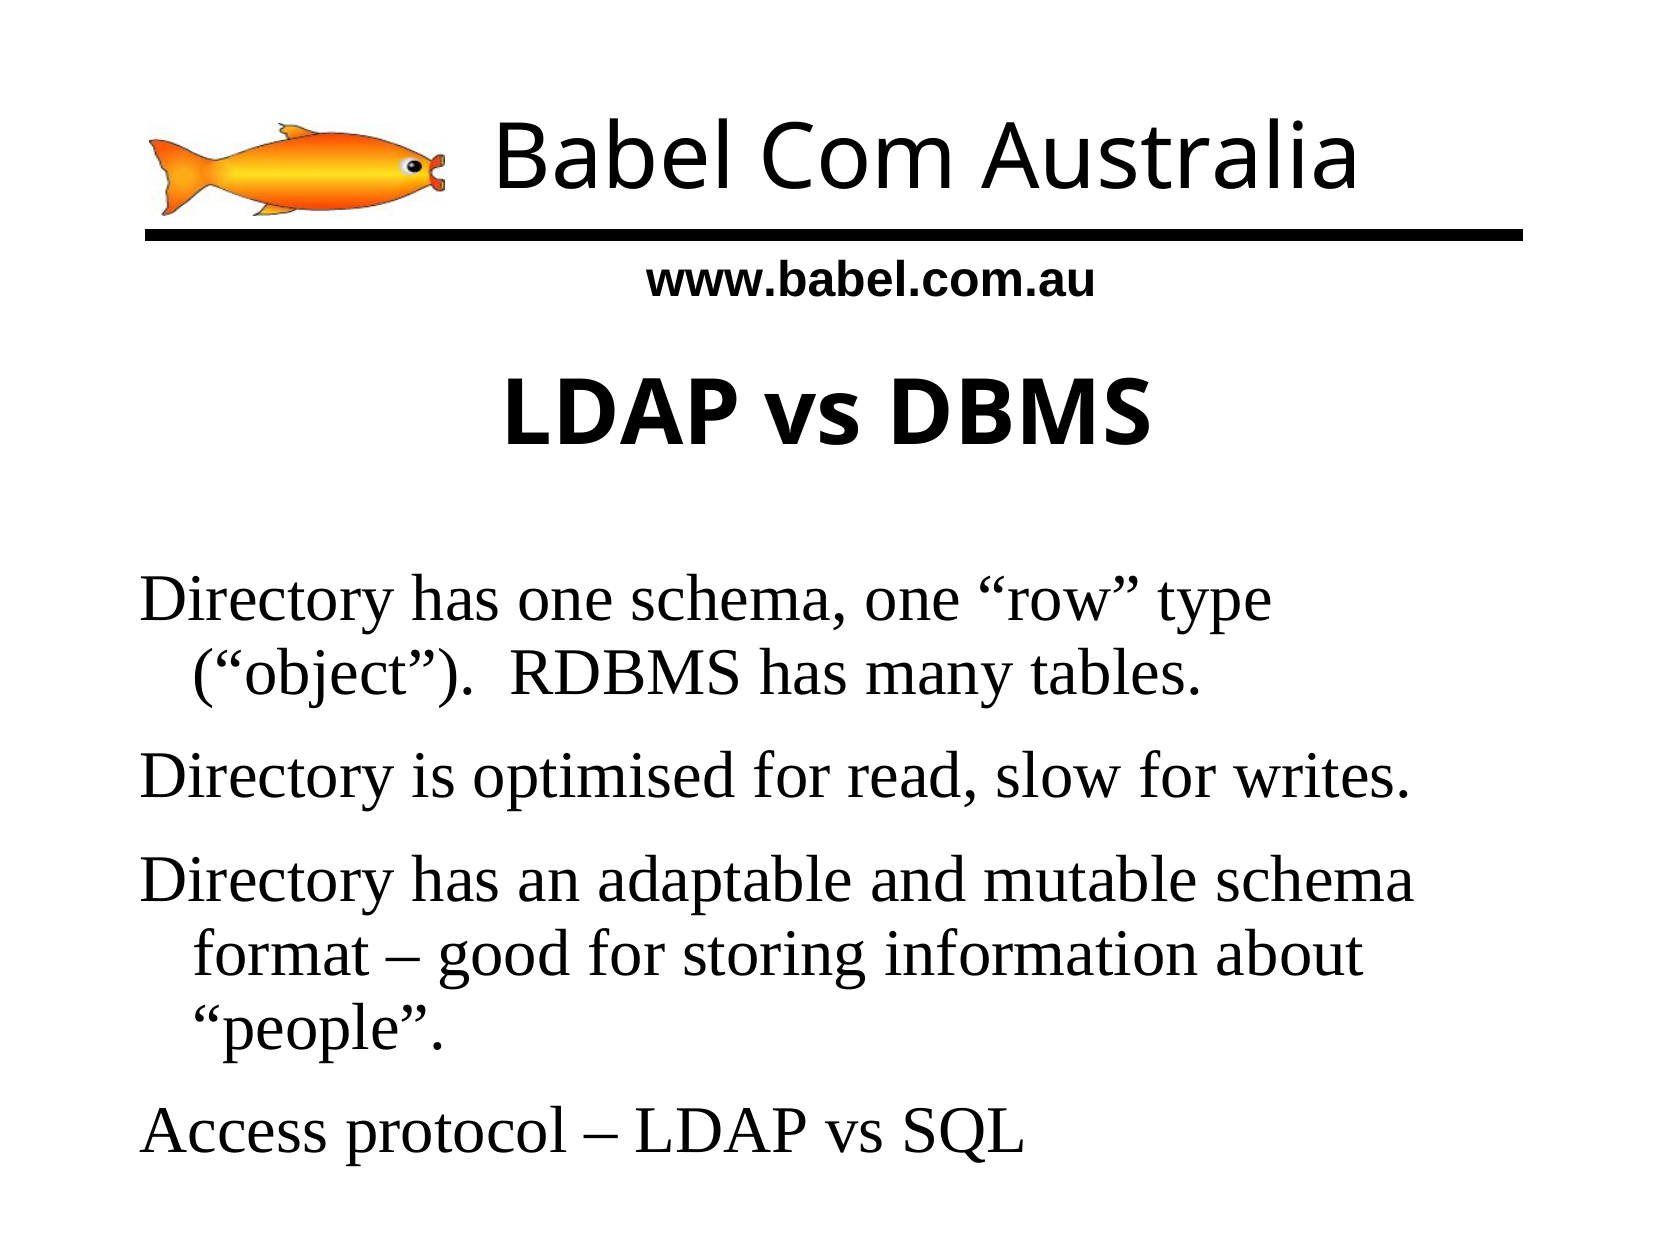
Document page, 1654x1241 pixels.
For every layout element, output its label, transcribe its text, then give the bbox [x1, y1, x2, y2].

title LDAP vs DBMS [126, 322, 1528, 497]
picture [149, 123, 445, 216]
list Directory has one schema, one “row” type (“object”). RDBMS has many tables. Directory is optimised for read, slow for writes. Directory has an adaptable and mutable schema format – good for storing information about “people”. Access protocol – LDAP vs SQL [121, 560, 1534, 1168]
